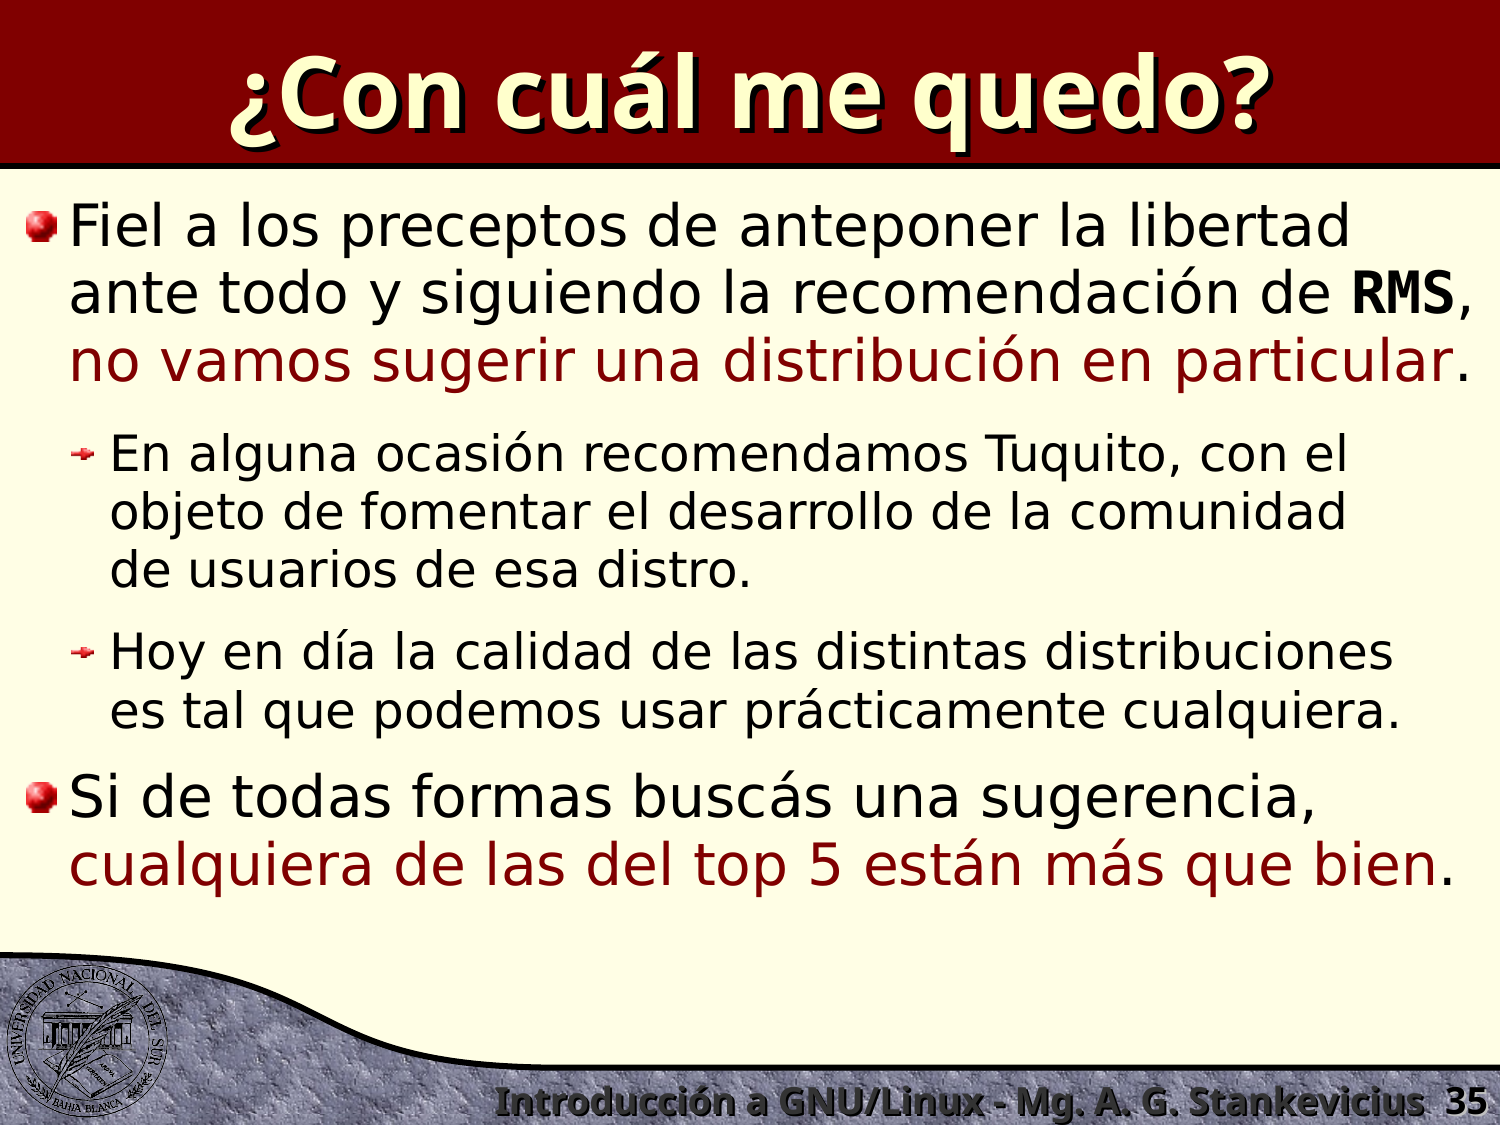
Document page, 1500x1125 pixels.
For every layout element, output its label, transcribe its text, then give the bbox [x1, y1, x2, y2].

title ¿Con cuál me quedo? [15, 12, 1485, 153]
picture [0, 956, 1500, 1125]
picture [1059, 1100, 1065, 1110]
list Fiel a los preceptos de anteponer la libertad ante todo y siguiendo la recomendación de RMS, no vamos sugerir una distribución en particular. En alguna ocasión recomendamos Tuquito, con el objeto de fomentar el desarrollo de la comunidad de usuarios de esa distro. Hoy en día la calidad de las distintas distribuciones es tal que podemos usar prácticamente cualquiera. Si de todas formas buscás una sugerencia, cualquiera de las del top 5 están más que bien. [11, 192, 1486, 970]
